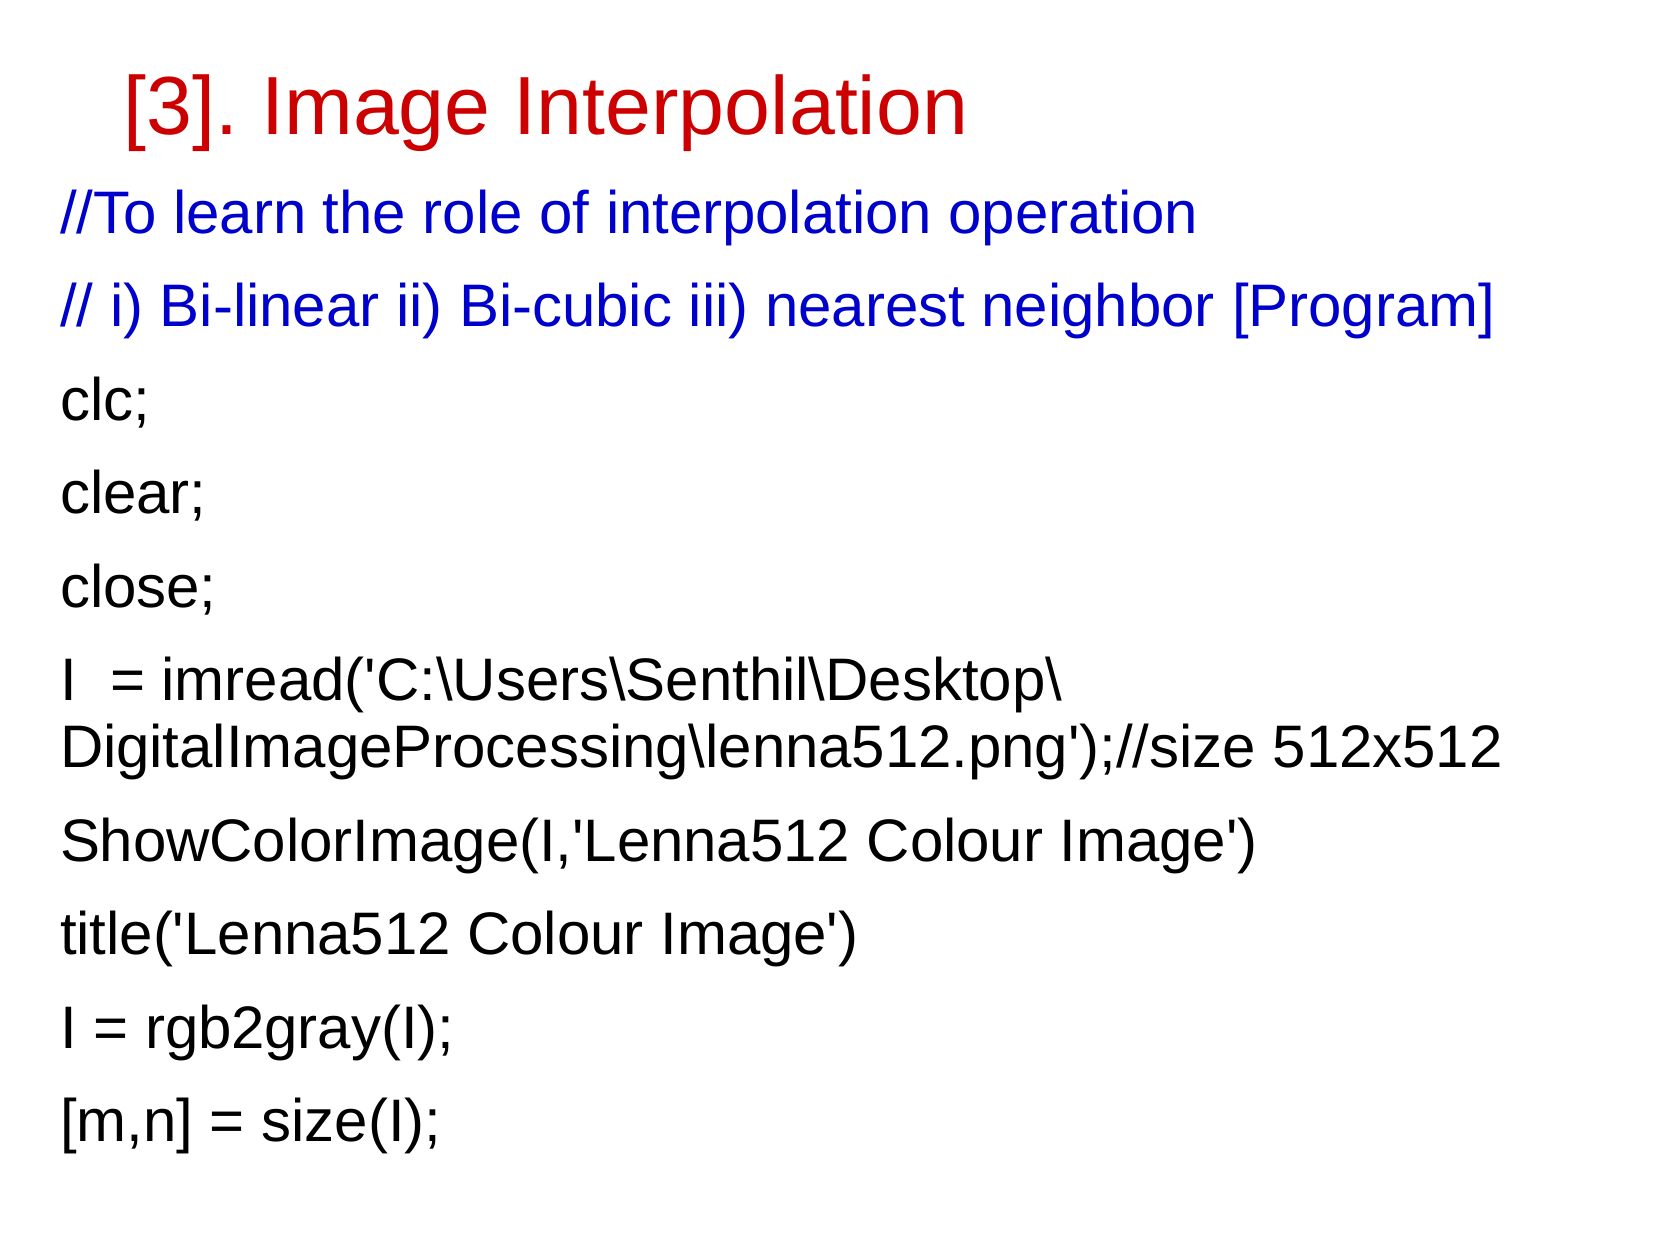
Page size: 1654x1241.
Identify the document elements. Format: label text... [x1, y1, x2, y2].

list [3]. Image Interpolation //To learn the role of interpolation operation // i) Bi-linear ii) Bi-cubic iii) nearest neighbor [Program] clc; clear; close; I = imread('C:\Users\Senthil\Desktop\DigitalImageProcessing\lenna512.png');//size 512x512 ShowColorImage(I,'Lenna512 Colour Image') title('Lenna512 Colour Image') I = rgb2gray(I); [m,n] = size(I); [60, 60, 1606, 1171]
